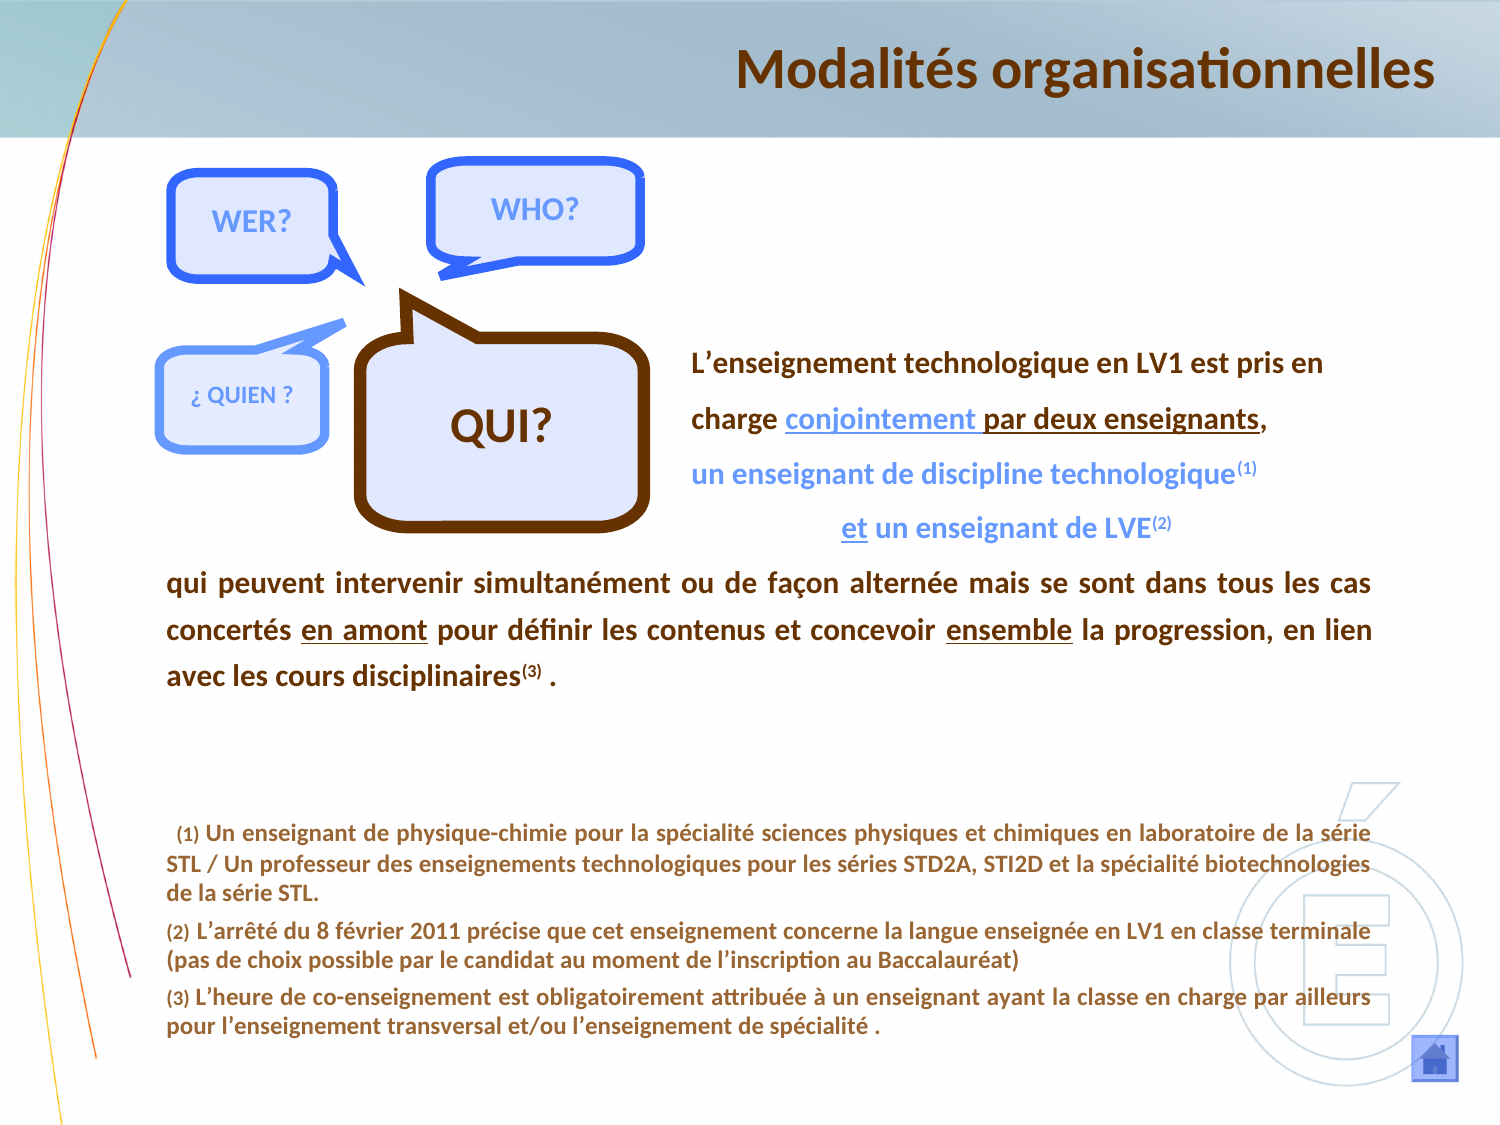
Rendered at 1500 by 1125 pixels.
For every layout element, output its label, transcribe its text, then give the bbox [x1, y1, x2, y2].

list L’enseignement technologique en LV1 est pris en charge conjointement par deux enseignants, un enseignant de discipline technologique(1) et un enseignant de LVE(2) qui peuvent intervenir simultanément ou de façon alternée mais se sont dans tous les cas concertés en amont pour définir les contenus et concevoir ensemble la progression, en lien avec les cours disciplinaires(3) . (1) Un enseignant de physique-chimie pour la spécialité sciences physiques et chimiques en laboratoire de la série STL / Un professeur des enseignements technologiques pour les séries STD2A, STI2D et la spécialité biotechnologies de la série STL. (2) L’arrêté du 8 février 2011 précise que cet enseignement concerne la langue enseignée en LV1 en classe terminale (pas de choix possible par le candidat au moment de l’inscription au Baccalauréat) (3) L’heure de co-enseignement est obligatoirement attribuée à un enseignant ayant la classe en charge par ailleurs pour l’enseignement transversal et/ou l’enseignement de spécialité . [76, 314, 1388, 1125]
title Modalités organisationnelles [312, 0, 1451, 160]
text_box WHO? [430, 160, 641, 277]
text_box [1412, 1034, 1459, 1083]
text_box ¿ QUIEN ? [159, 322, 345, 451]
text_box WER? [171, 172, 354, 280]
text_box QUI? [360, 298, 644, 528]
picture [0, 0, 1500, 1125]
